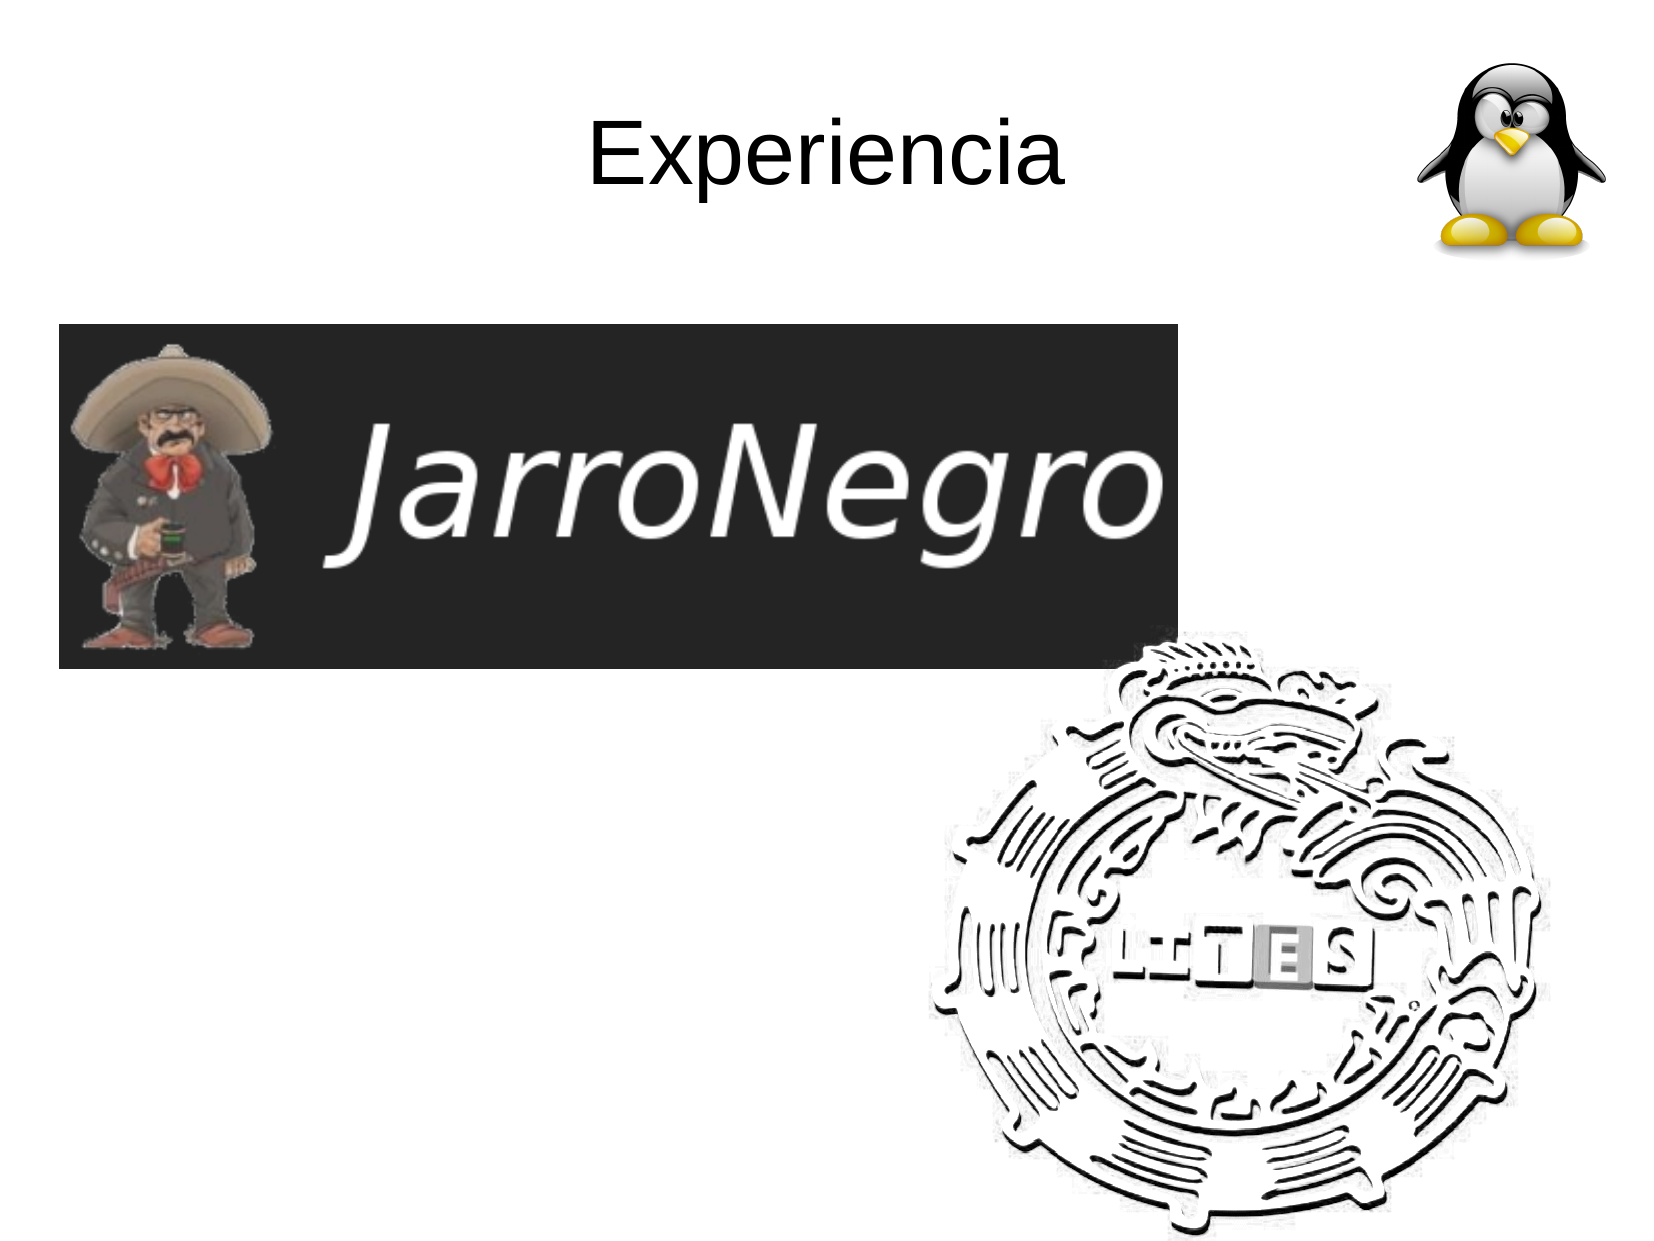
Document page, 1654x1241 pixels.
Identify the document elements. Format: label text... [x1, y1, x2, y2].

picture [59, 324, 1595, 1241]
title Experiencia [82, 49, 1571, 257]
picture [1417, 58, 1606, 266]
